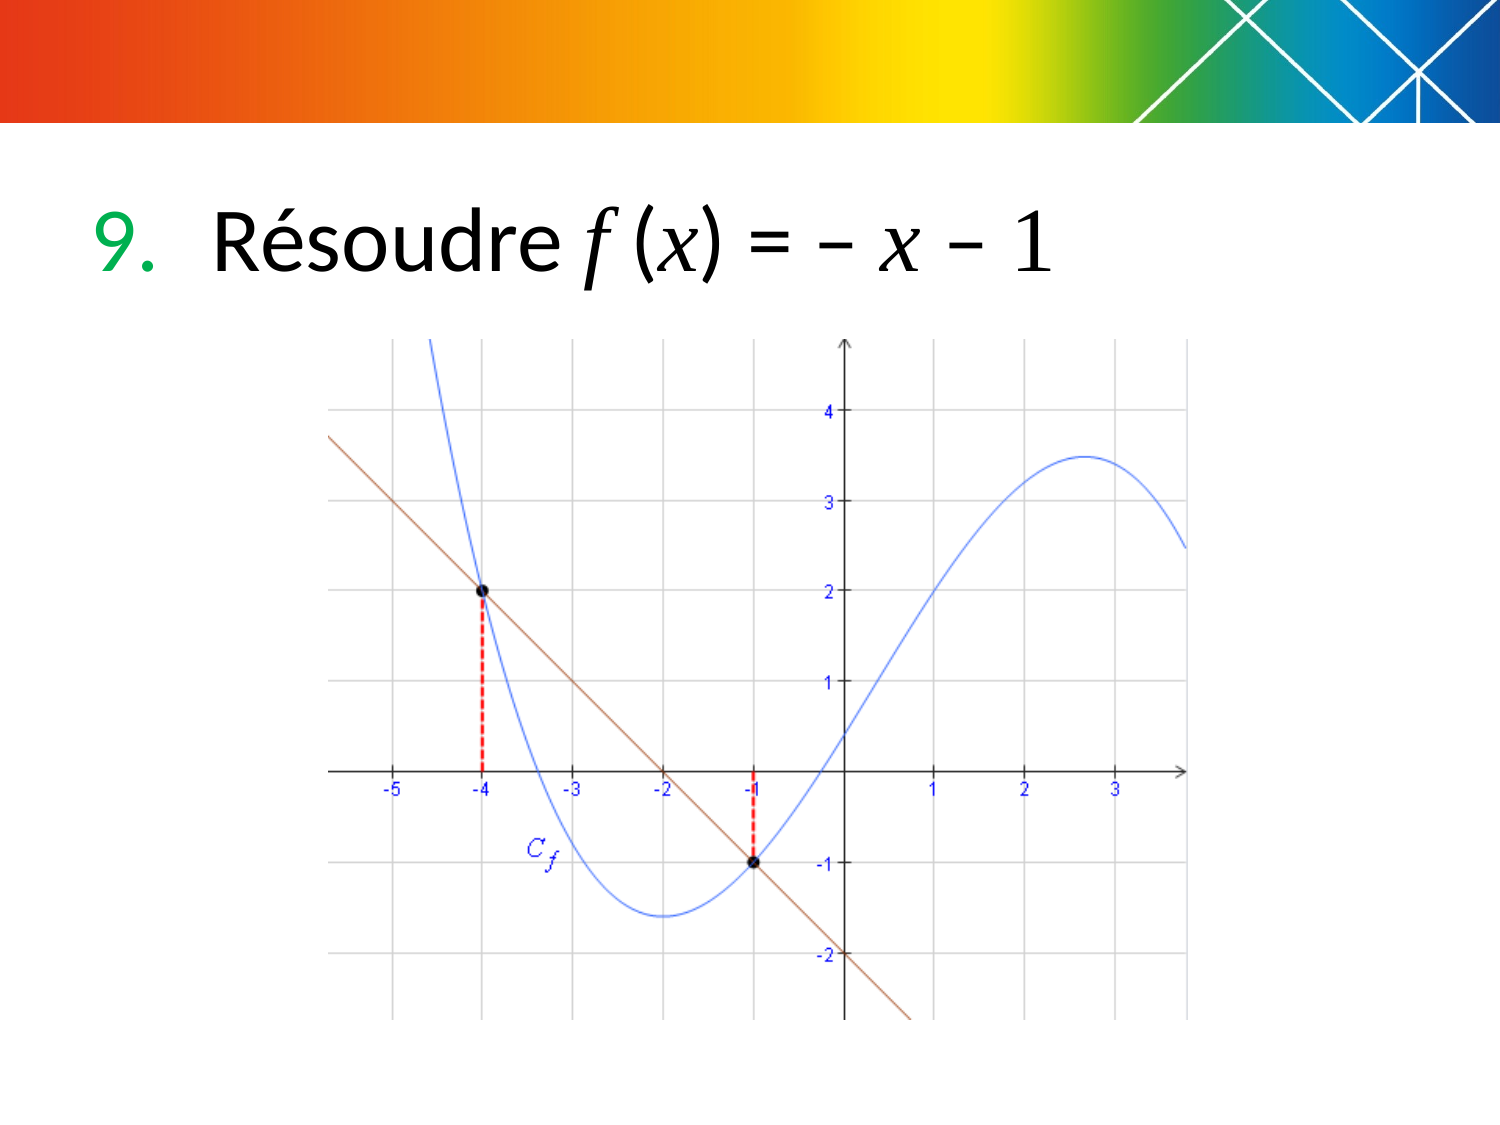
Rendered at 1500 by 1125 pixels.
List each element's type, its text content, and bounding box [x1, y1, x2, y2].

picture [0, 0, 1359, 123]
title Résoudre f (x) = – x – 1 [75, 163, 1426, 305]
picture [328, 339, 1188, 1020]
picture [1340, 0, 1500, 123]
